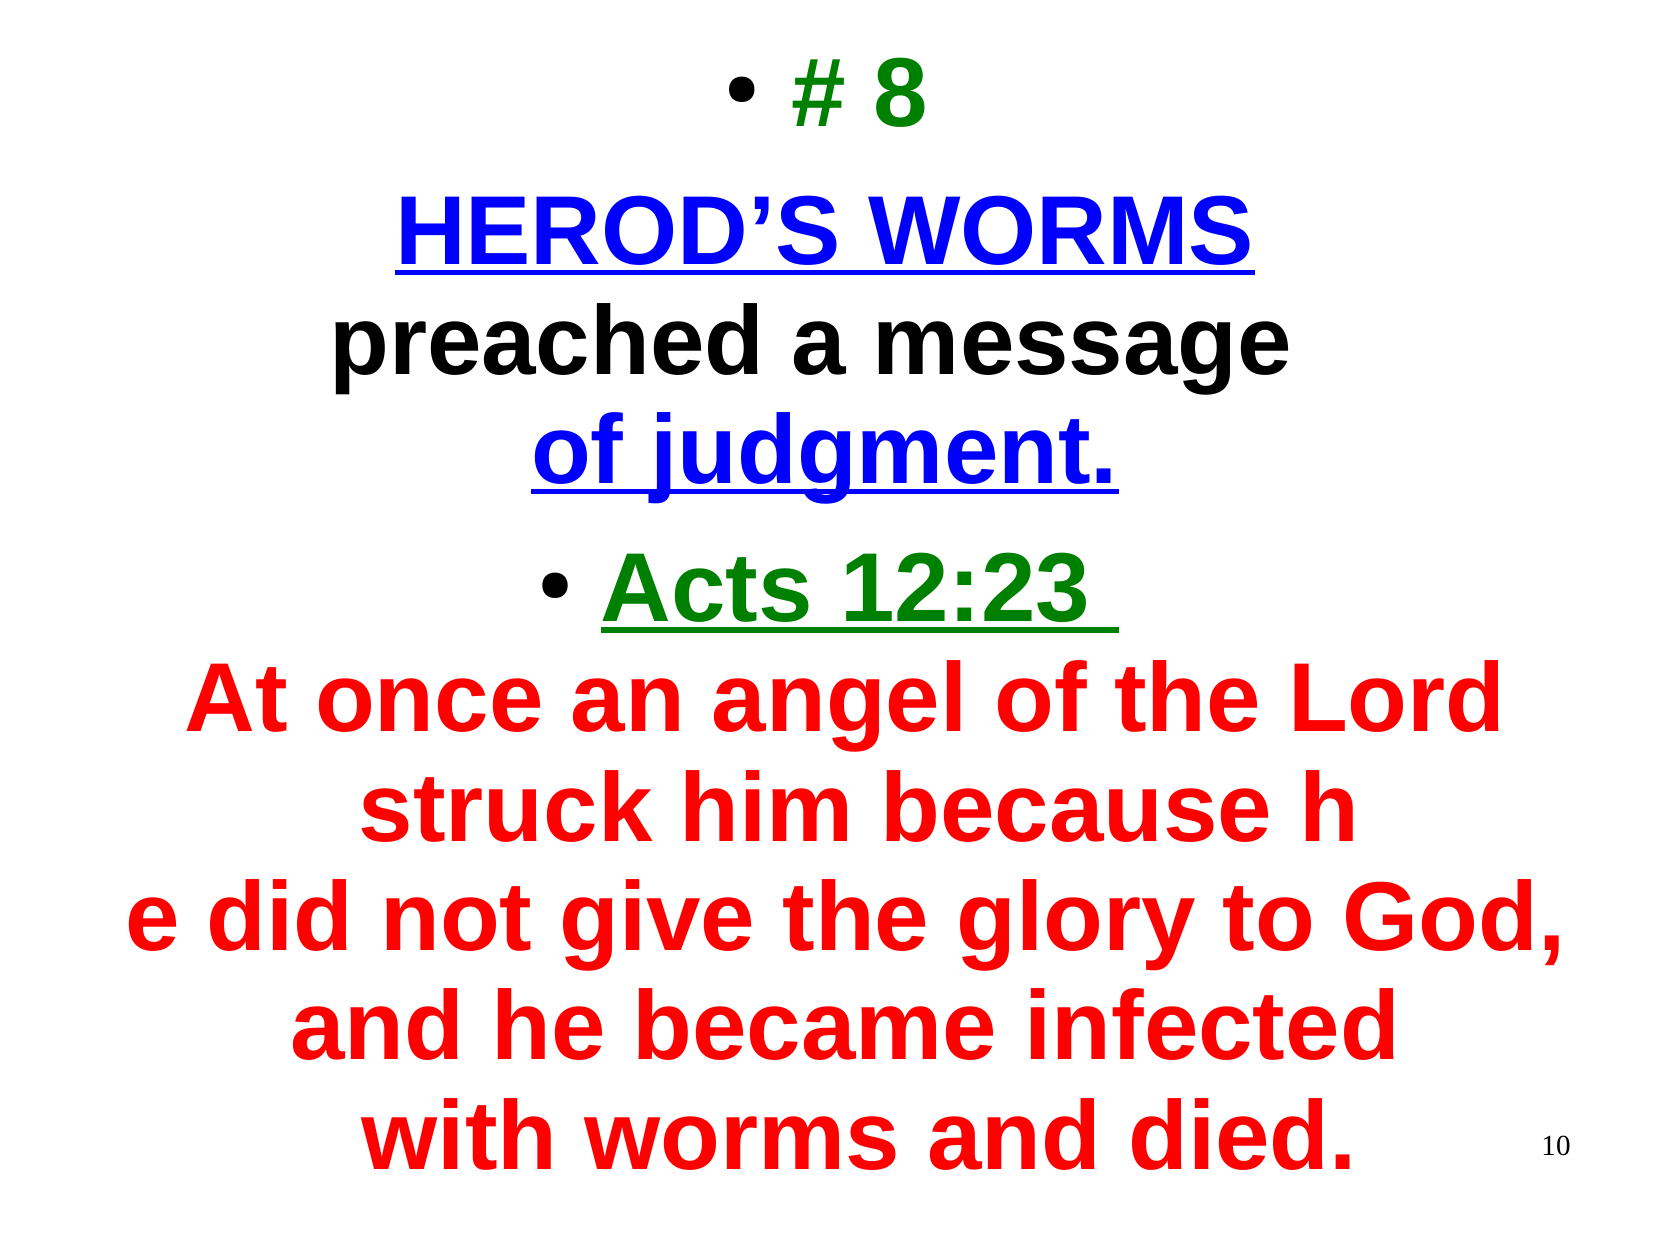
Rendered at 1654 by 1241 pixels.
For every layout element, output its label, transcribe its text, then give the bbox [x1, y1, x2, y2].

list # 8 HEROD’S WORMS preached a message of judgment. Acts 12:23 At once an angel of the Lord struck him because h e did not give the glory to God, and he became infected with worms and died. [37, 37, 1613, 1201]
